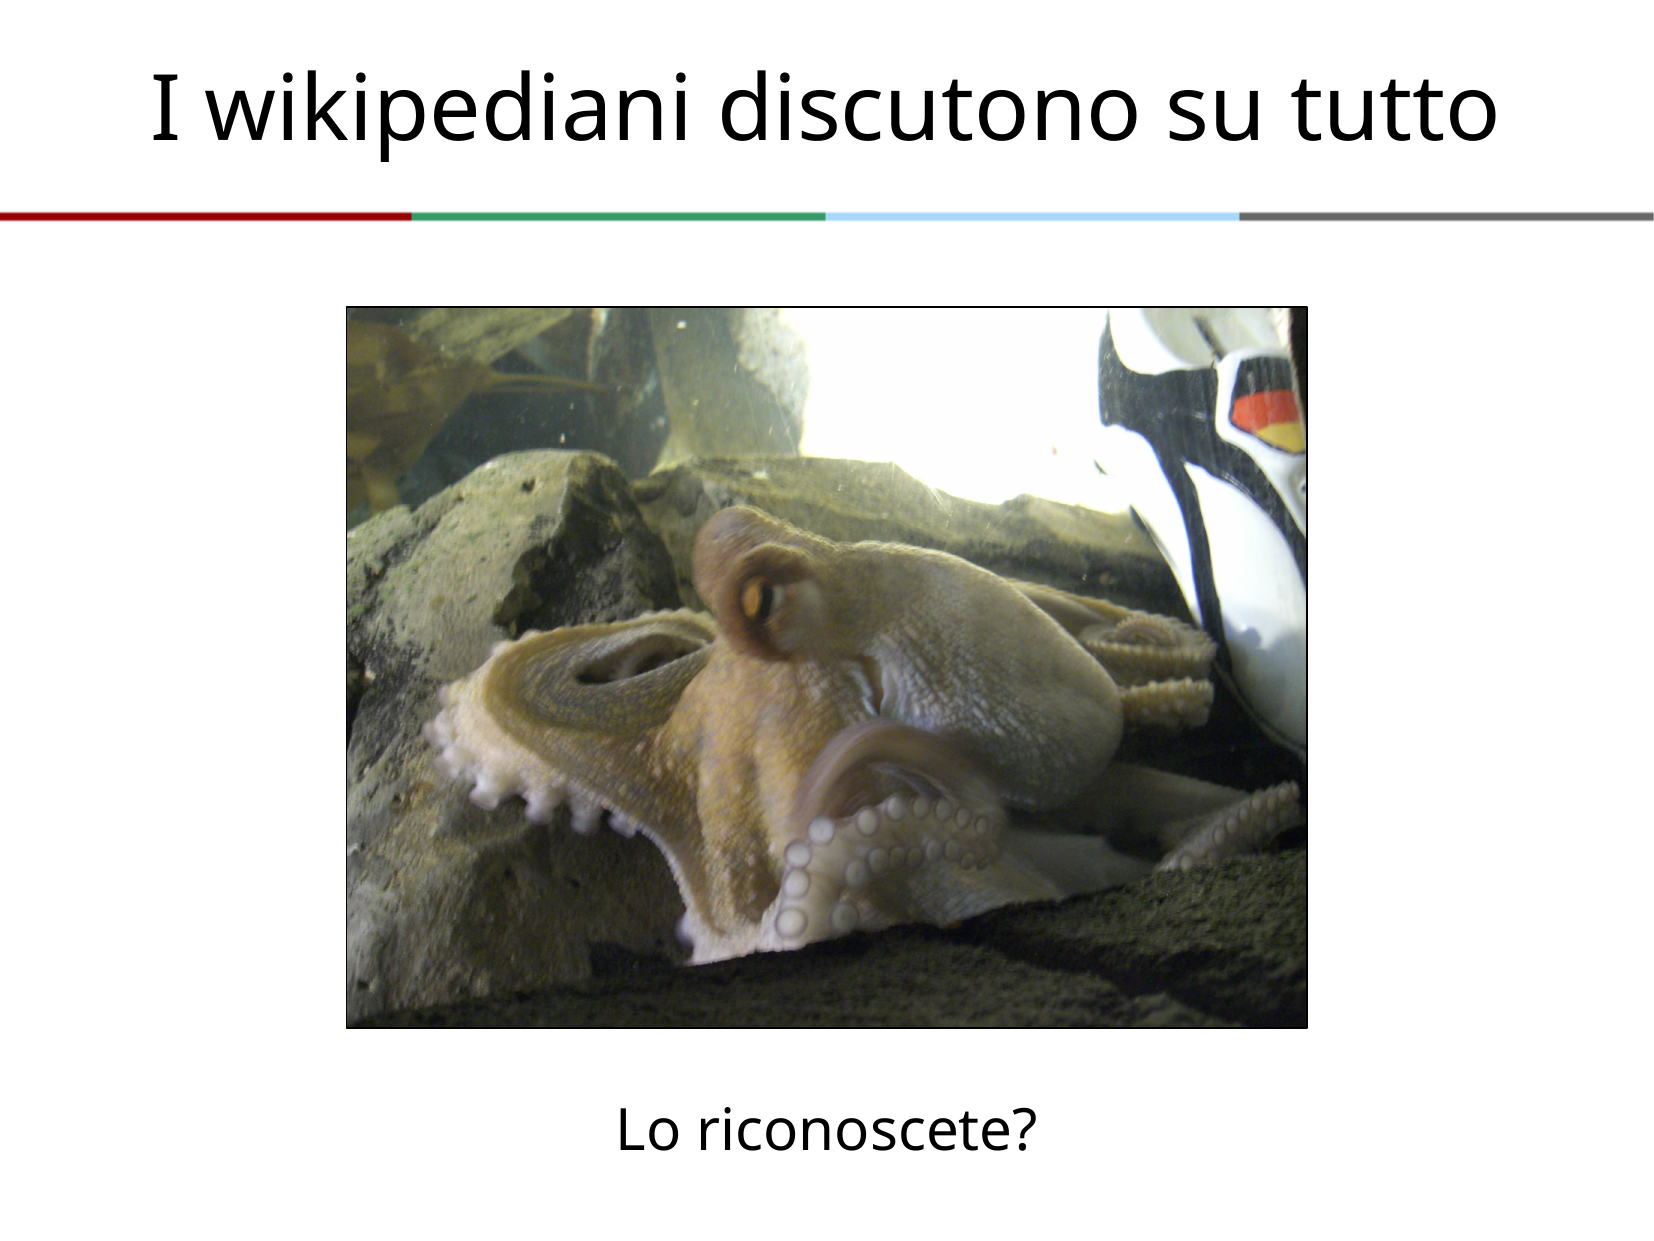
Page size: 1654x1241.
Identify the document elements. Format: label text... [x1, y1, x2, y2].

picture [347, 307, 1307, 1028]
picture [0, 200, 1654, 235]
text_box I wikipediani discutono su tutto [82, 0, 1571, 200]
text_box Lo riconoscete? [0, 1092, 1654, 1176]
